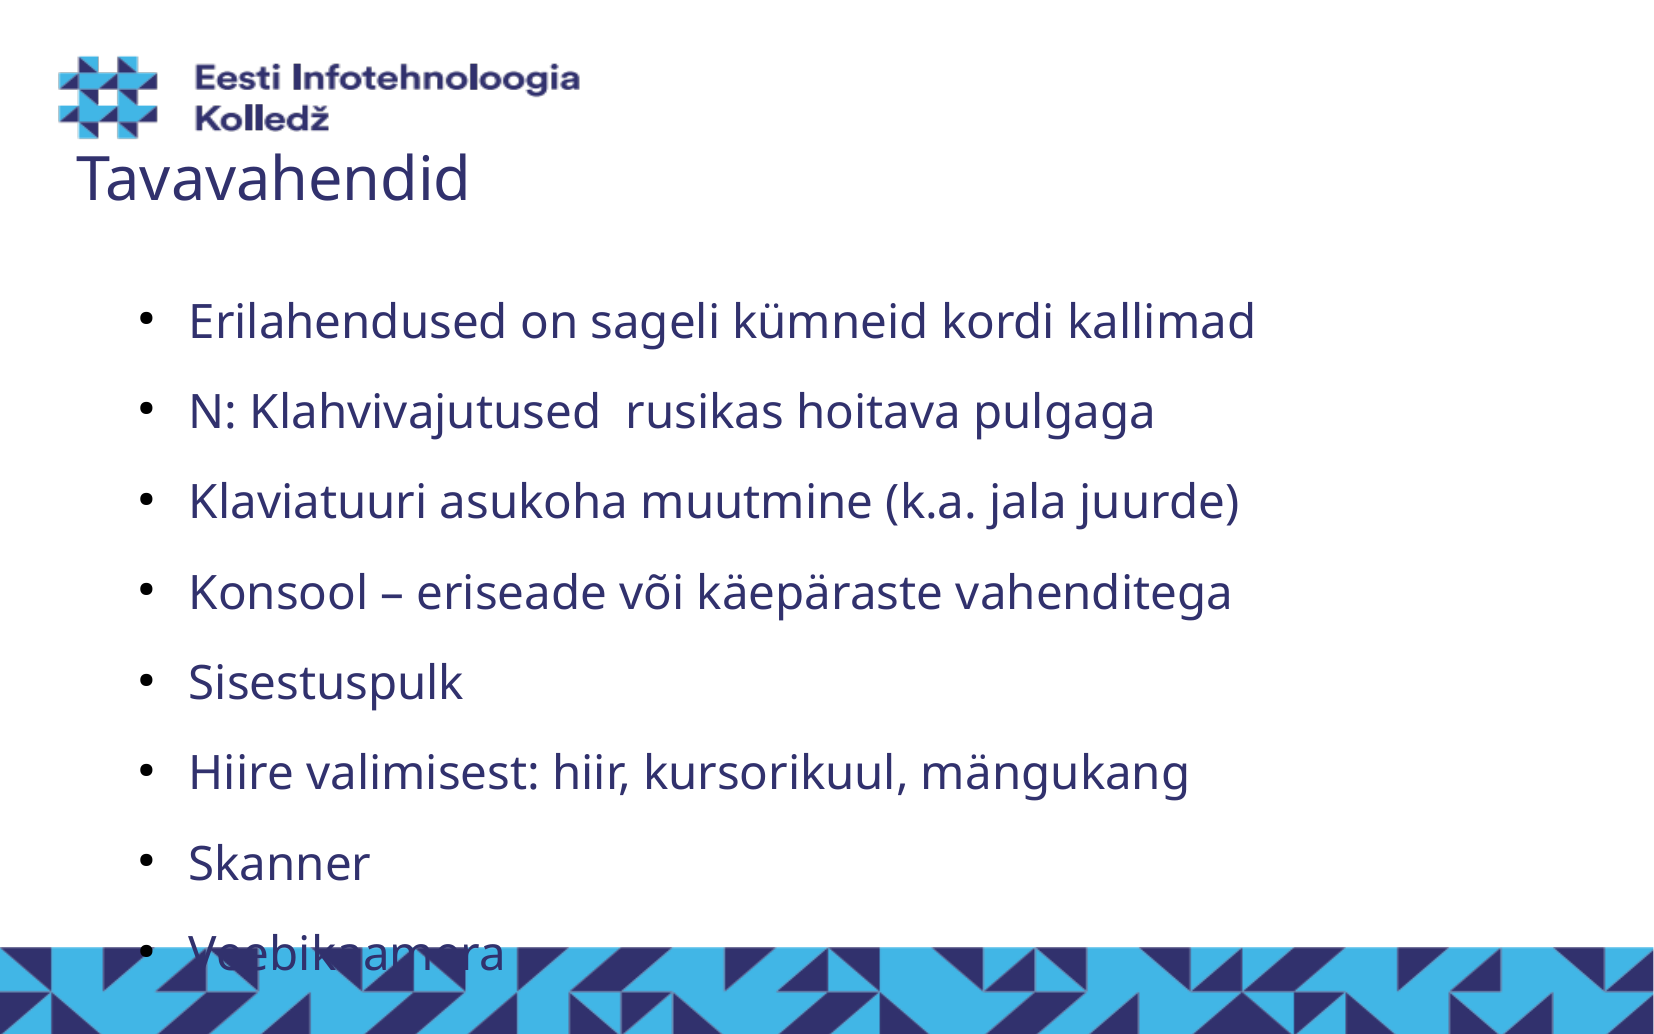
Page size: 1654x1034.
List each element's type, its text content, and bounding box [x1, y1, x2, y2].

title Tavavahendid [76, 90, 1213, 264]
list Erilahendused on sageli kümneid kordi kallimad N: Klahvivajutused rusikas hoitava pulgaga Klaviatuuri asukoha muutmine (k.a. jala juurde) Konsool – eriseade või käepäraste vahenditega Sisestuspulk Hiire valimisest: hiir, kursorikuul, mängukang Skanner Veebikaamera [121, 287, 1533, 986]
